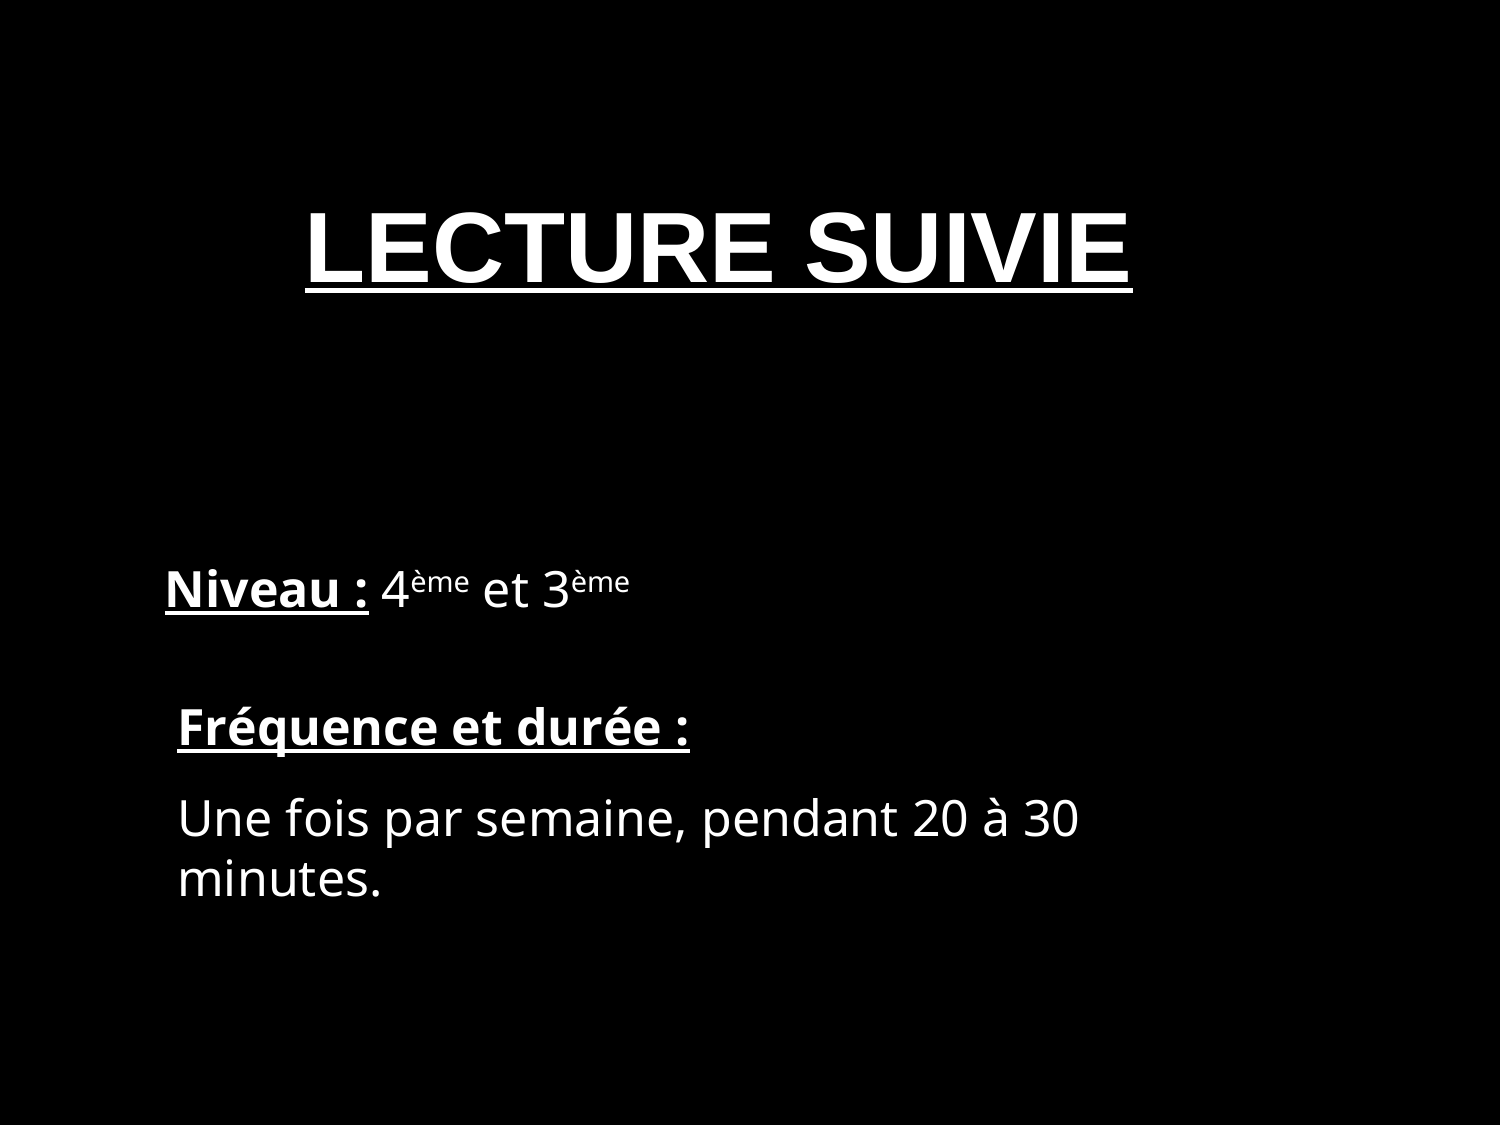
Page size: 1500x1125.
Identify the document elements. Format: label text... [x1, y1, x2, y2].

text_box Fréquence et durée : Une fois par semaine, pendant 20 à 30 minutes. [162, 687, 1300, 915]
text_box LECTURE SUIVIE [150, 174, 1288, 493]
text_box Niveau : 4ème et 3ème [149, 549, 1313, 626]
